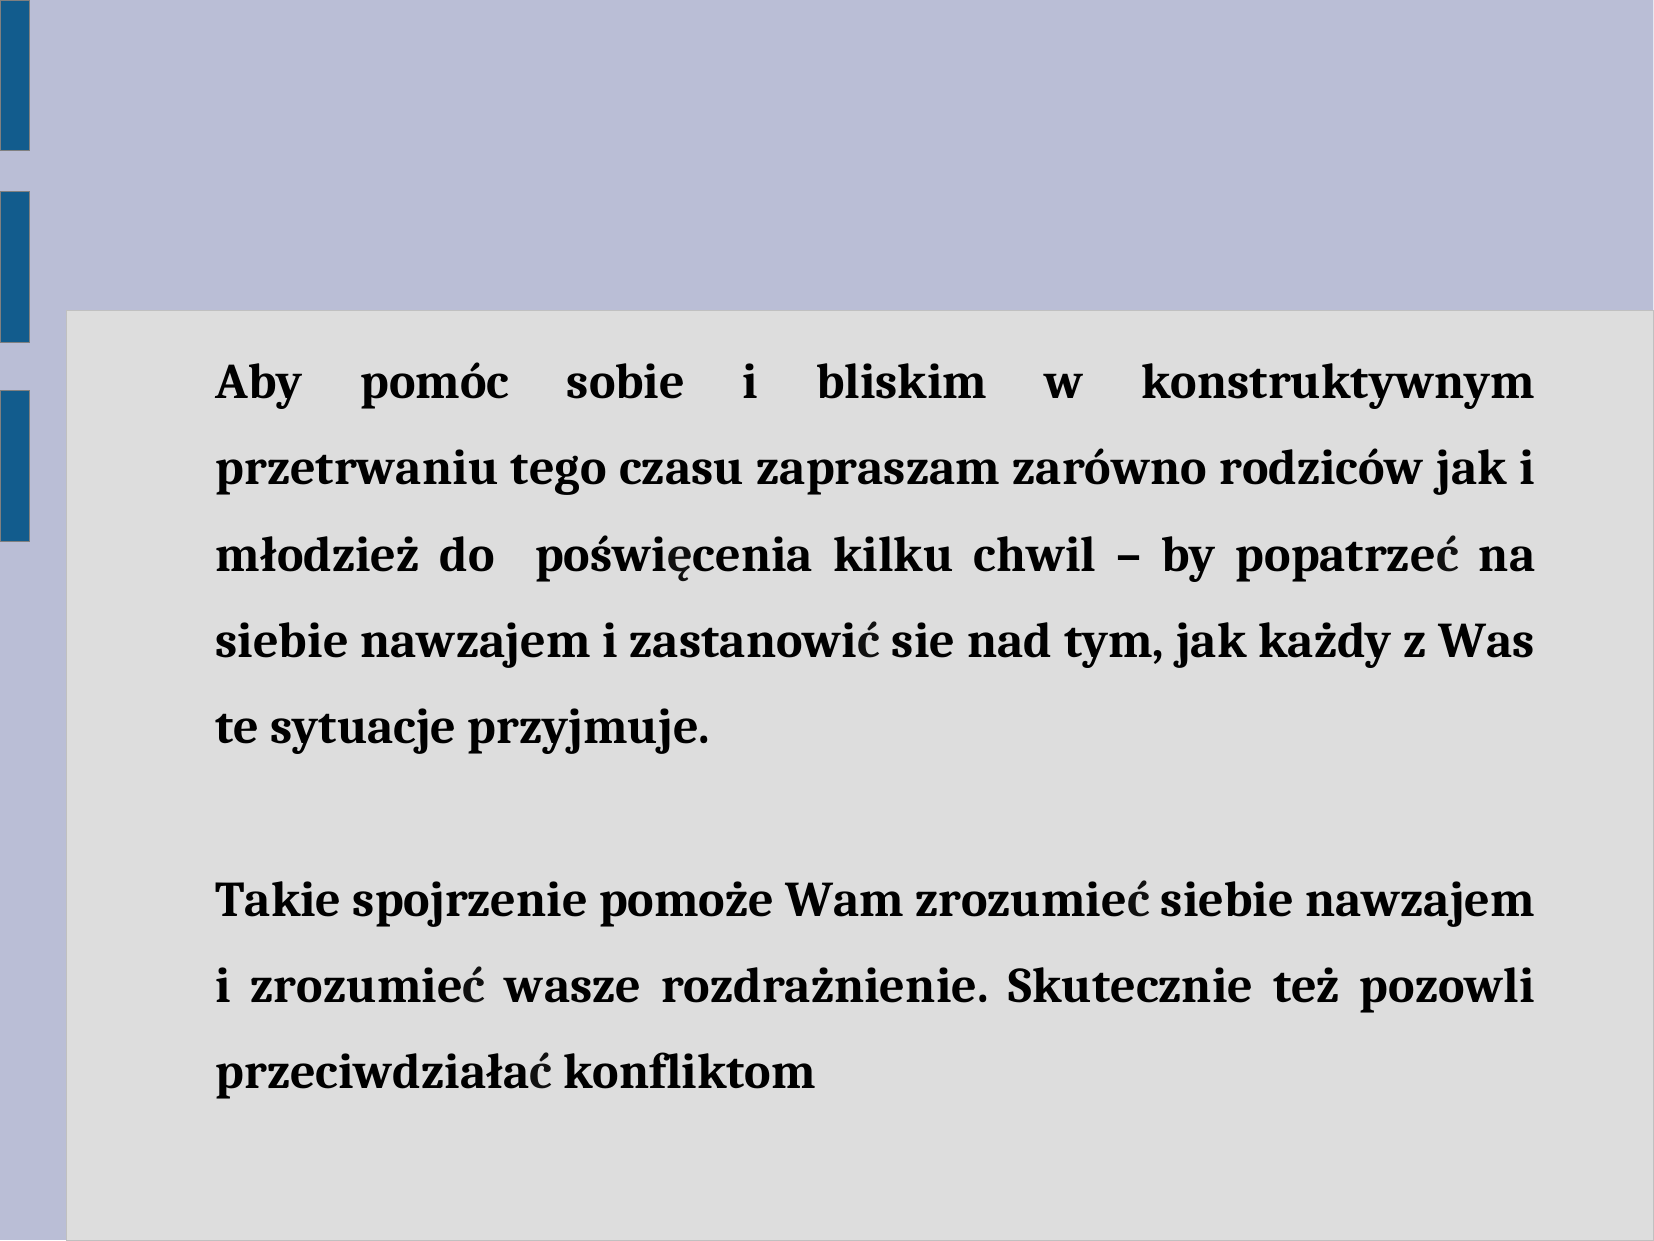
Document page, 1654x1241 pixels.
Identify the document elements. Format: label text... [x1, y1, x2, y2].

list Aby pomóc sobie i bliskim w konstruktywnym przetrwaniu tego czasu zapraszam zarówno rodziców jak i młodzież do poświęcenia kilku chwil – by popatrzeć na siebie nawzajem i zastanowić sie nad tym, jak każdy z Was te sytuacje przyjmuje. Takie spojrzenie pomoże Wam zrozumieć siebie nawzajem i zrozumieć wasze rozdrażnienie. Skutecznie też pozowli przeciwdziałać konfliktom [144, 324, 1536, 1107]
